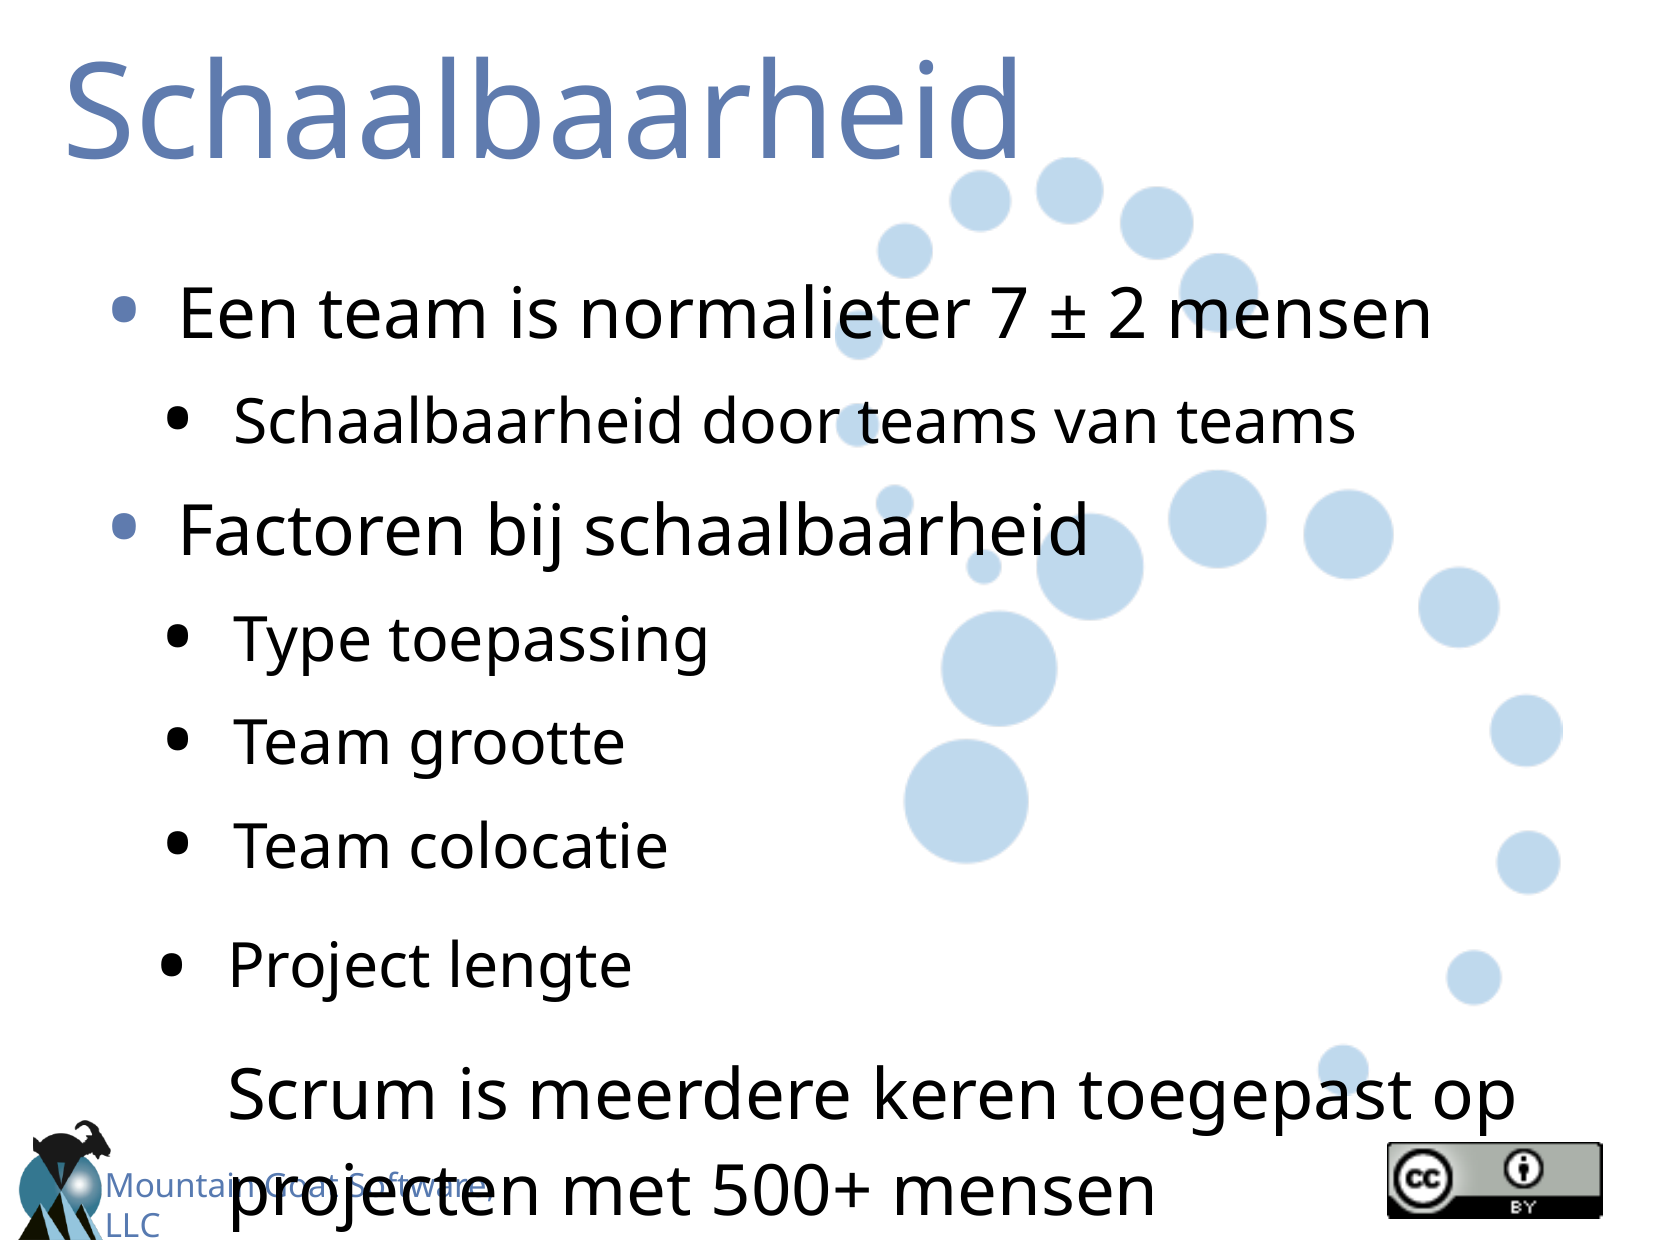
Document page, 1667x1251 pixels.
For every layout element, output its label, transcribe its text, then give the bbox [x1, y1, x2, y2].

picture [18, 1120, 111, 1240]
picture [1387, 1212, 1603, 1219]
title Schaalbaarheid [56, 18, 1609, 194]
list Een team is normalieter 7 ± 2 mensen Schaalbaarheid door teams van teams Factoren bij schaalbaarheid Type toepassing Team grootte Team colocatie Project lengte Scrum is meerdere keren toegepast op projecten met 500+ mensen [56, 262, 1609, 1212]
picture [835, 194, 1563, 262]
